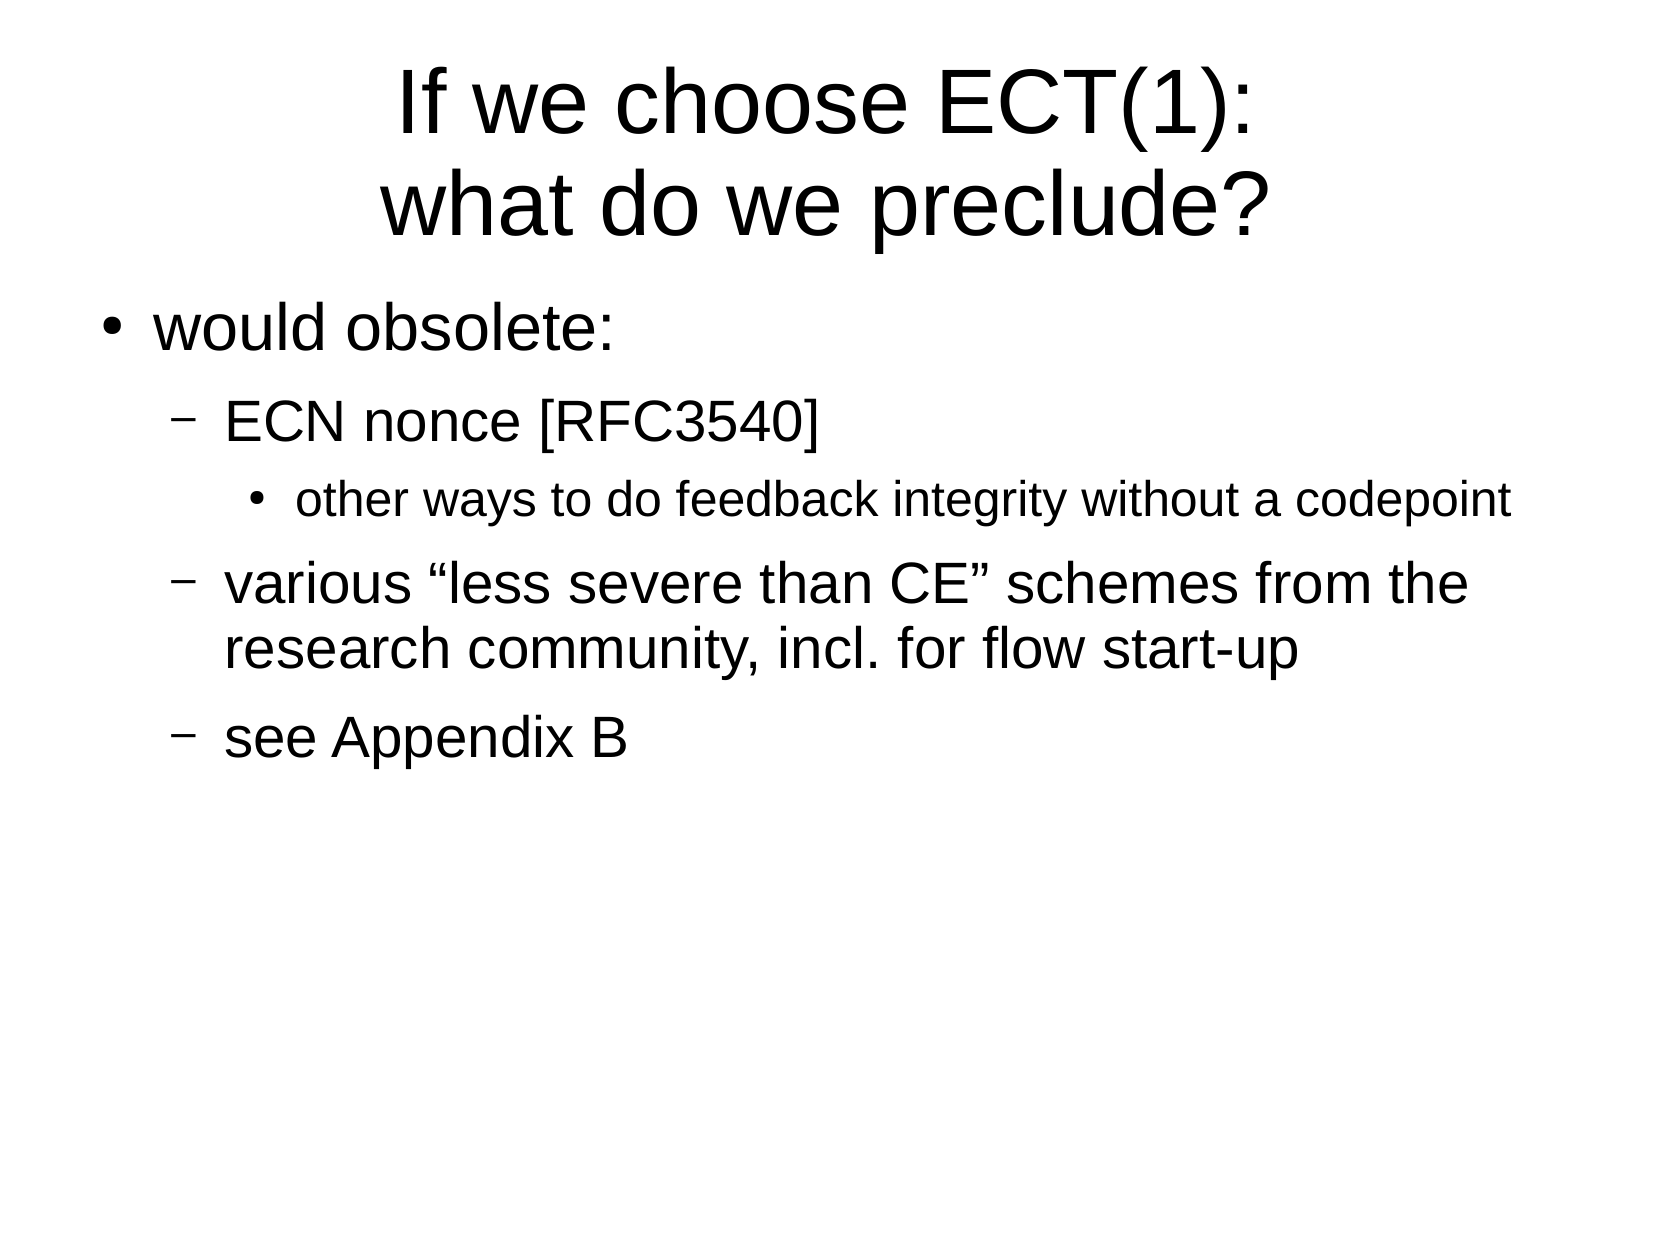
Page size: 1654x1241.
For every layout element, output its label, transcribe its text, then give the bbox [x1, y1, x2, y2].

list would obsolete: ECN nonce [RFC3540] other ways to do feedback integrity without a codepoint various “less severe than CE” schemes from the research community, incl. for flow start-up see Appendix B [82, 290, 1571, 1010]
title If we choose ECT(1): what do we preclude? [82, 49, 1571, 257]
